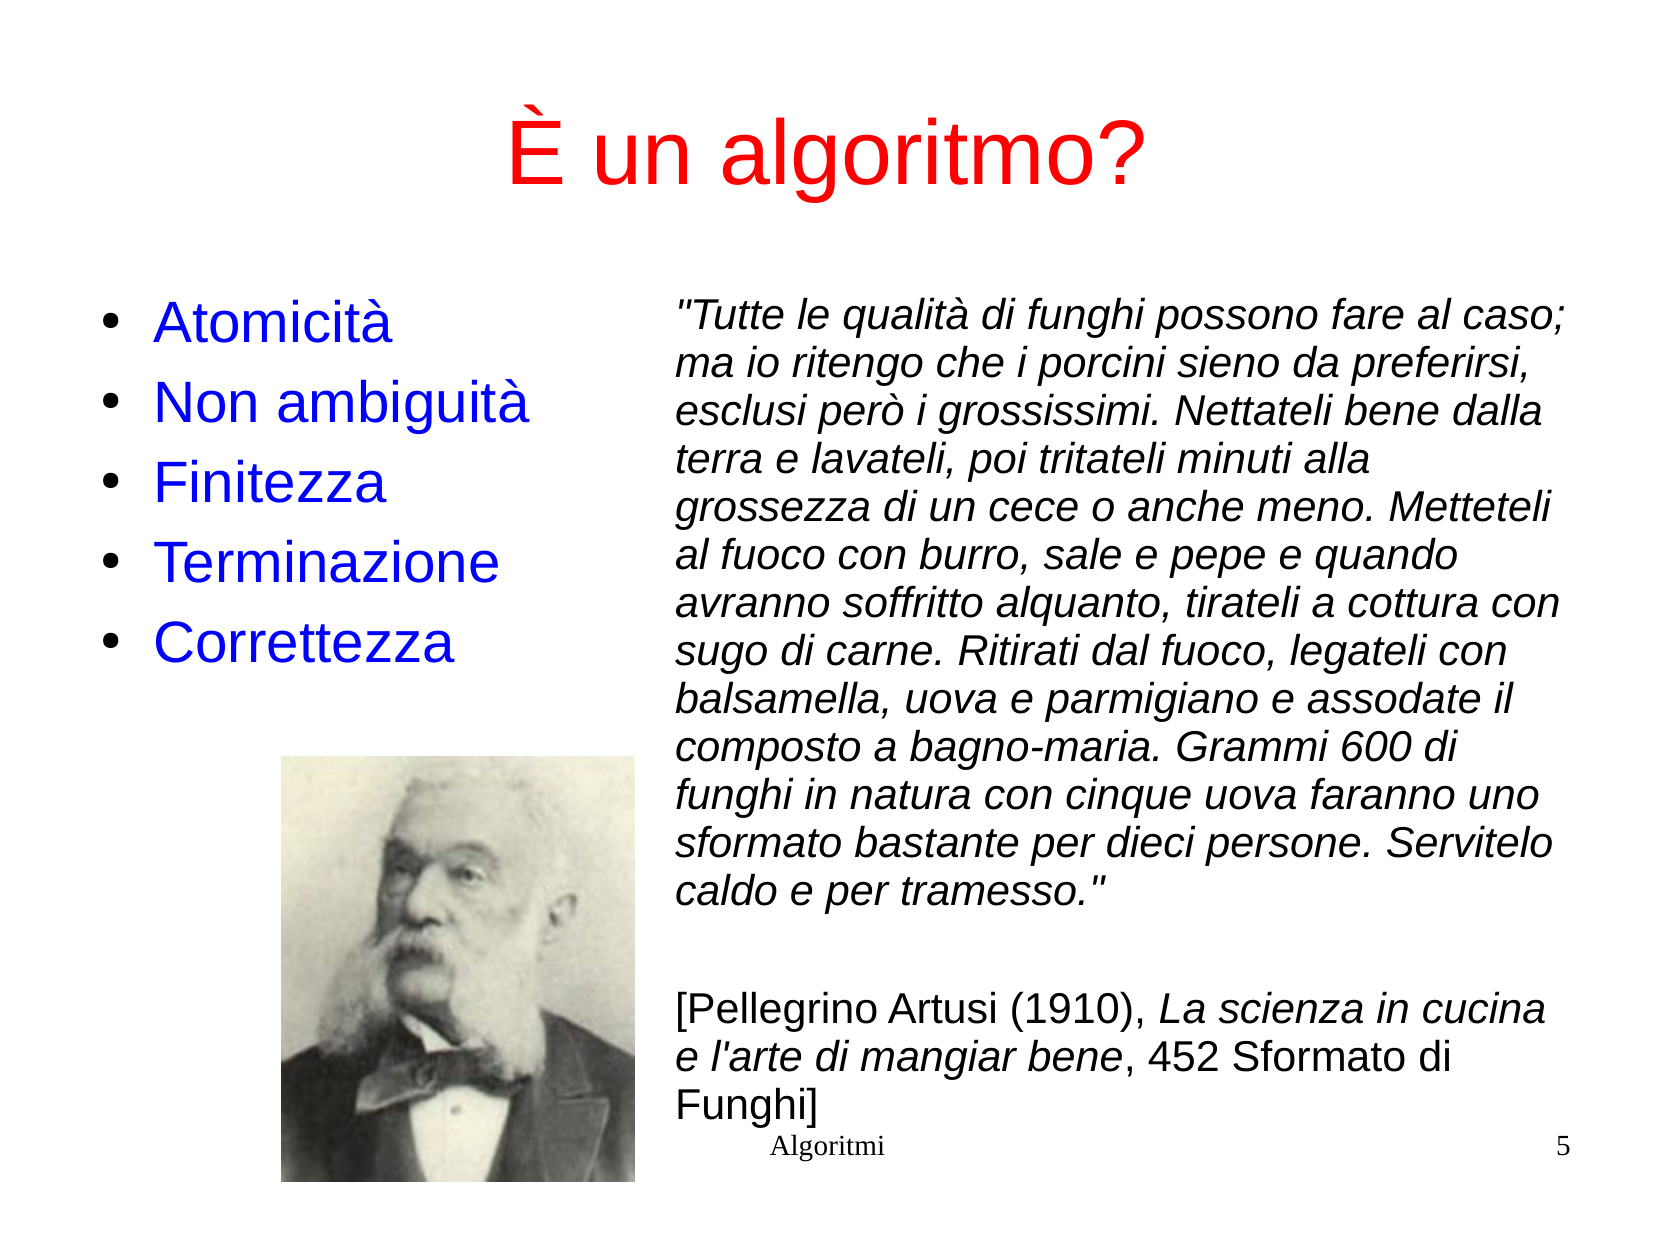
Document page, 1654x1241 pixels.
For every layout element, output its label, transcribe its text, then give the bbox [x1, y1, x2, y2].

list Atomicità Non ambiguità Finitezza Terminazione Correttezza [82, 290, 638, 1088]
title È un algoritmo? [82, 49, 1571, 257]
list "Tutte le qualità di funghi possono fare al caso; ma io ritengo che i porcini sieno da preferirsi, esclusi però i grossissimi. Nettateli bene dalla terra e lavateli, poi tritateli minuti alla grossezza di un cece o anche meno. Metteteli al fuoco con burro, sale e pepe e quando avranno soffritto alquanto, tirateli a cottura con sugo di carne. Ritirati dal fuoco, legateli con balsamella, uova e parmigiano e assodate il composto a bagno-maria. Grammi 600 di funghi in natura con cinque uova faranno uno sformato bastante per dieci persone. Servitelo caldo e per tramesso." [Pellegrino Artusi (1910), La scienza in cucina e l'arte di mangiar bene, 452 Sformato di Funghi] [675, 290, 1572, 1144]
picture [281, 756, 635, 1182]
